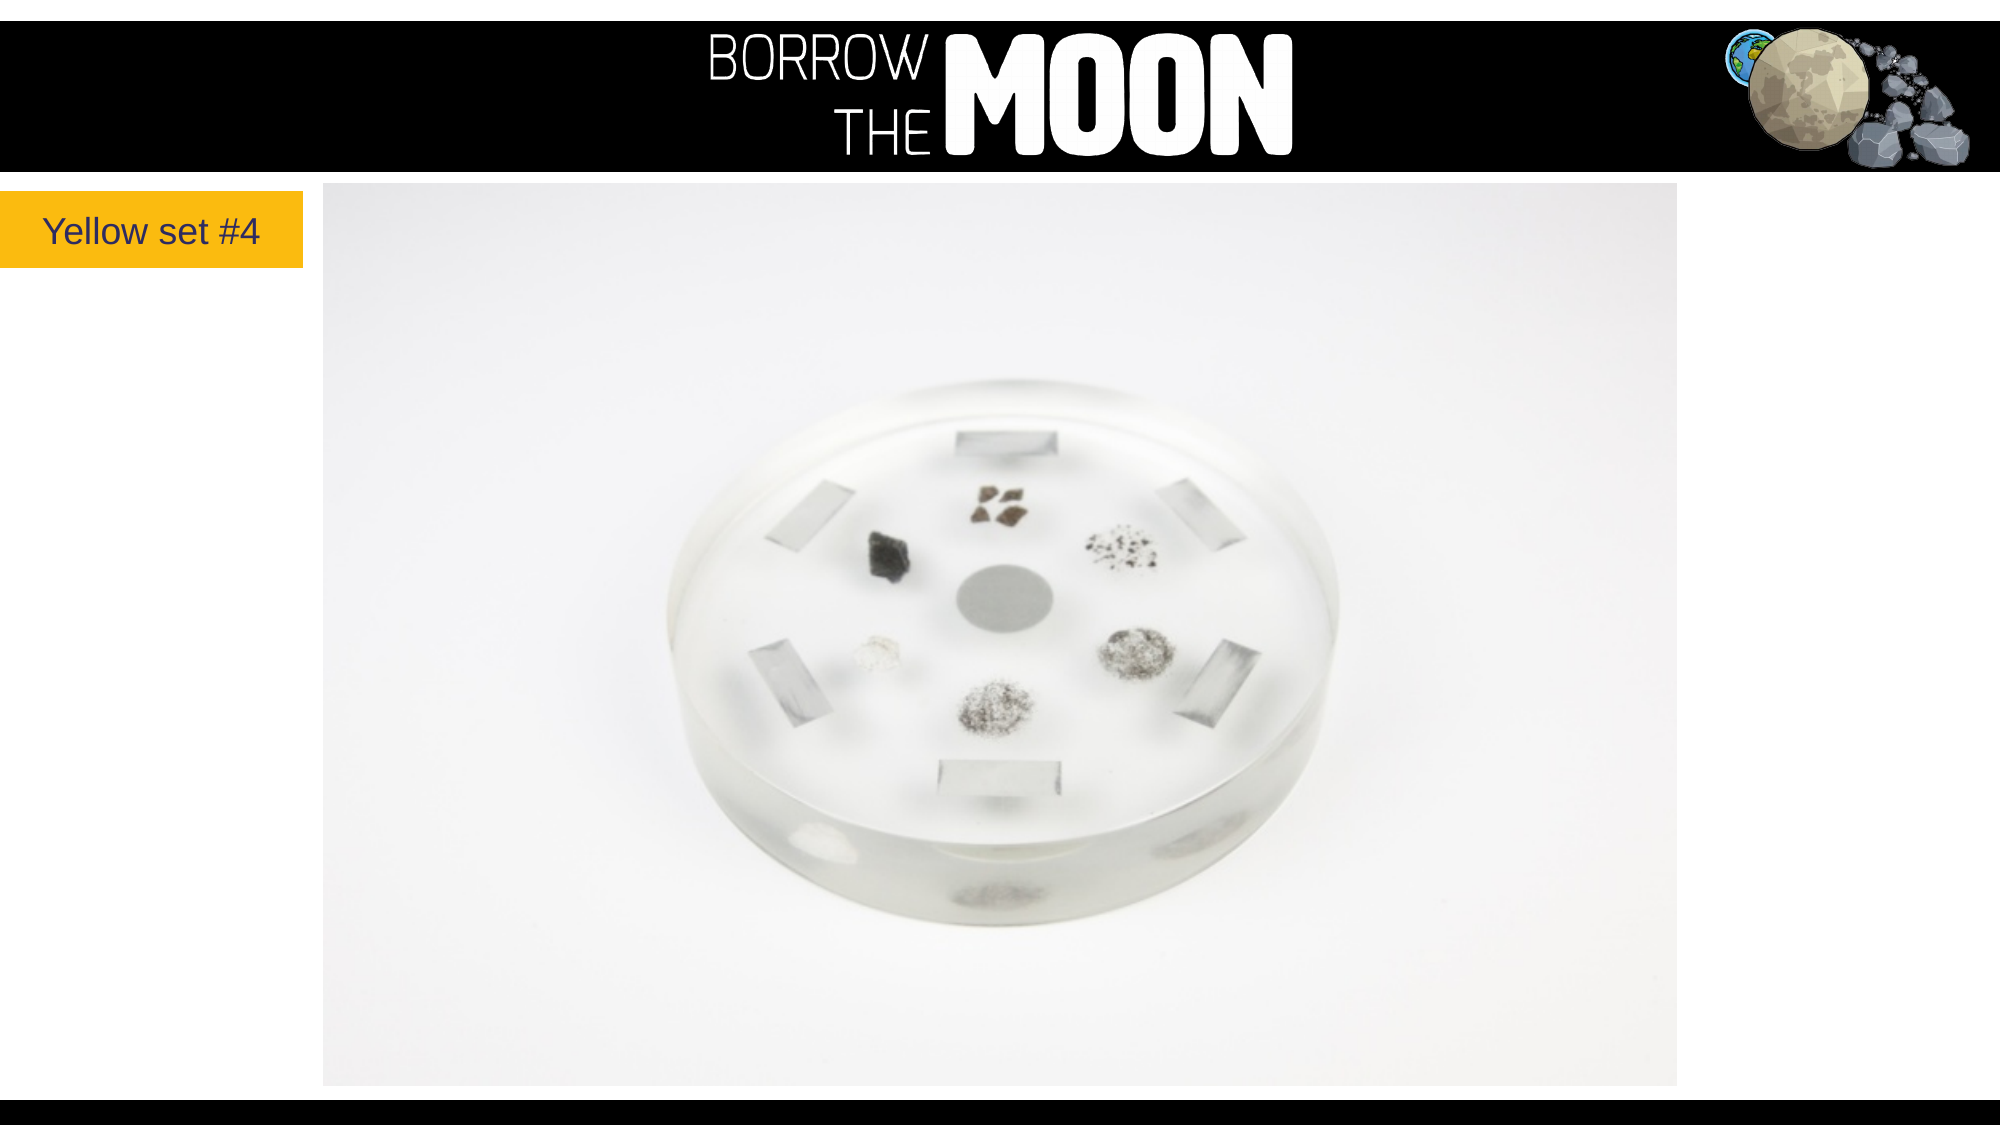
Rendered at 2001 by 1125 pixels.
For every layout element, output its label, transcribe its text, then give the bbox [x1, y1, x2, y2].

picture [323, 183, 1677, 1086]
text_box Yellow set #4 [0, 191, 303, 268]
